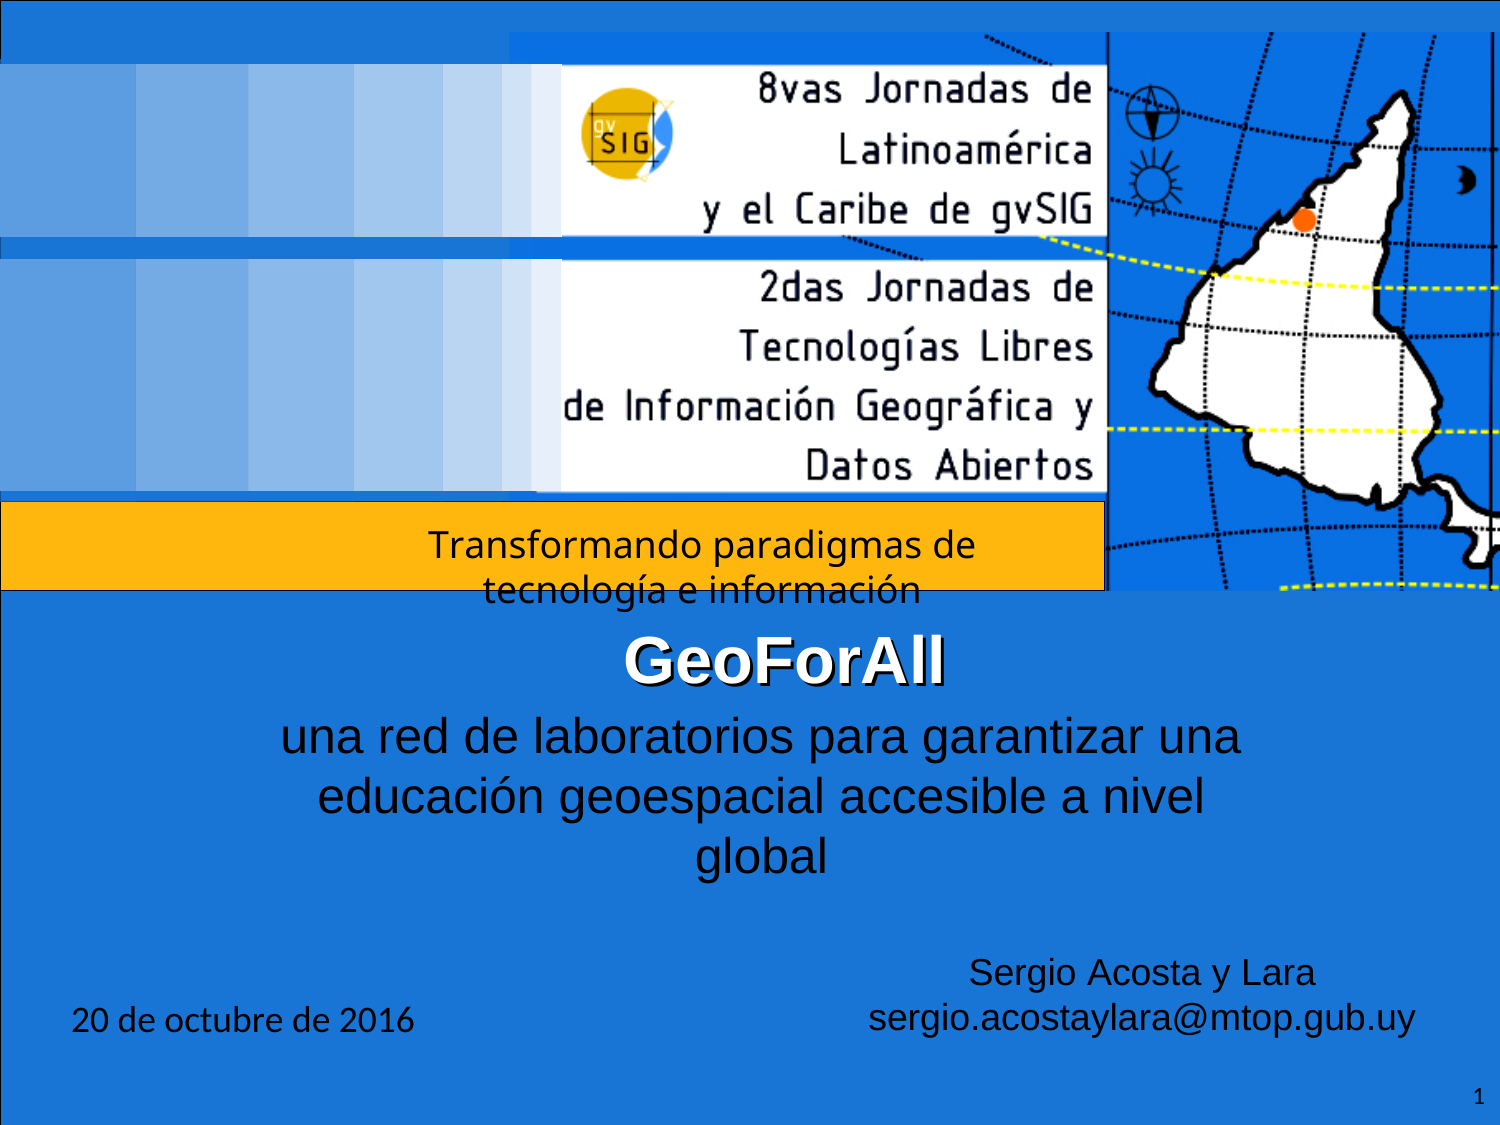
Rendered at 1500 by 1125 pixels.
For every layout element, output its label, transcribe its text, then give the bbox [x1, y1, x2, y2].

text_box 20 de octubre de 2016 [56, 987, 431, 1049]
picture [509, 32, 1500, 591]
title GeoForAll [147, 592, 1423, 721]
text_box Sergio Acosta y Lara sergio.acostaylara@mtop.gub.uy [853, 940, 1431, 1046]
text_box <número> [1149, 1065, 1500, 1125]
text_box una red de laboratorios para garantizar una educación geoespacial accesible a nivel global [236, 696, 1287, 892]
